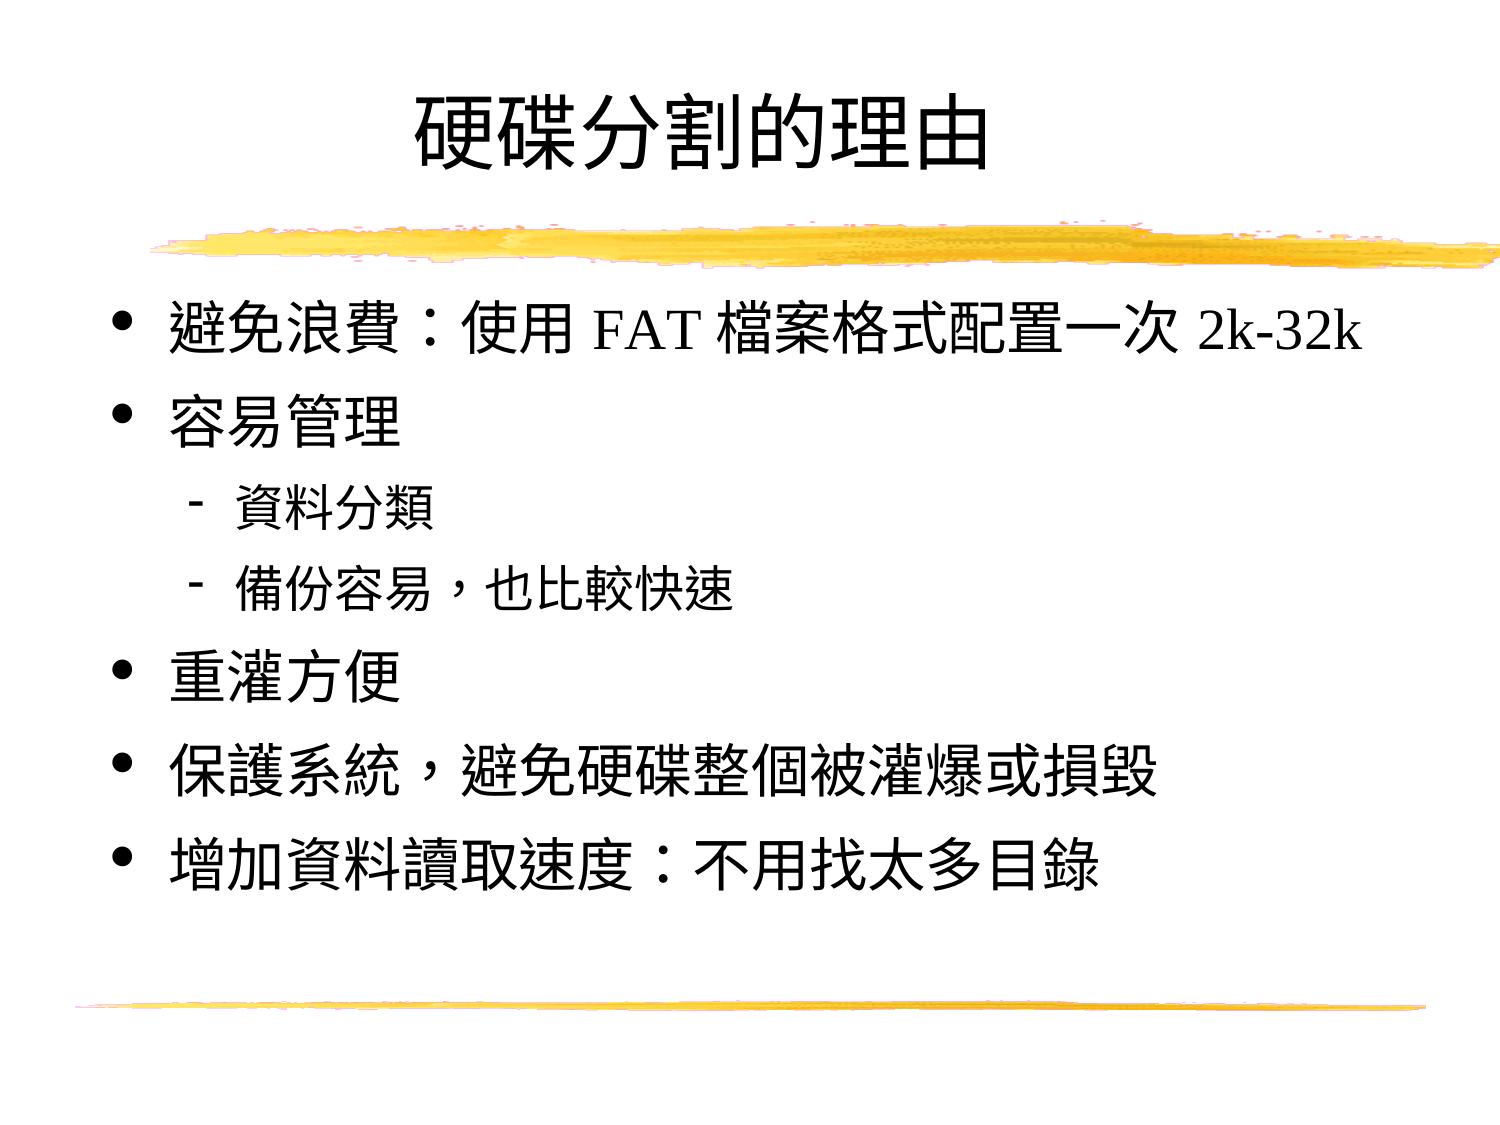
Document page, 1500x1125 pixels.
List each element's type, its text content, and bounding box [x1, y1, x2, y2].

list 避免浪費：使用FAT檔案格式配置一次2k-32k 容易管理 資料分類 備份容易，也比較快速 重灌方便 保護系統，避免硬碟整個被灌爆或損毀 增加資料讀取速度：不用找太多目錄 [112, 287, 1388, 963]
title 硬碟分割的理由 [66, 37, 1342, 225]
picture [150, 215, 1500, 279]
picture [75, 999, 1426, 1013]
